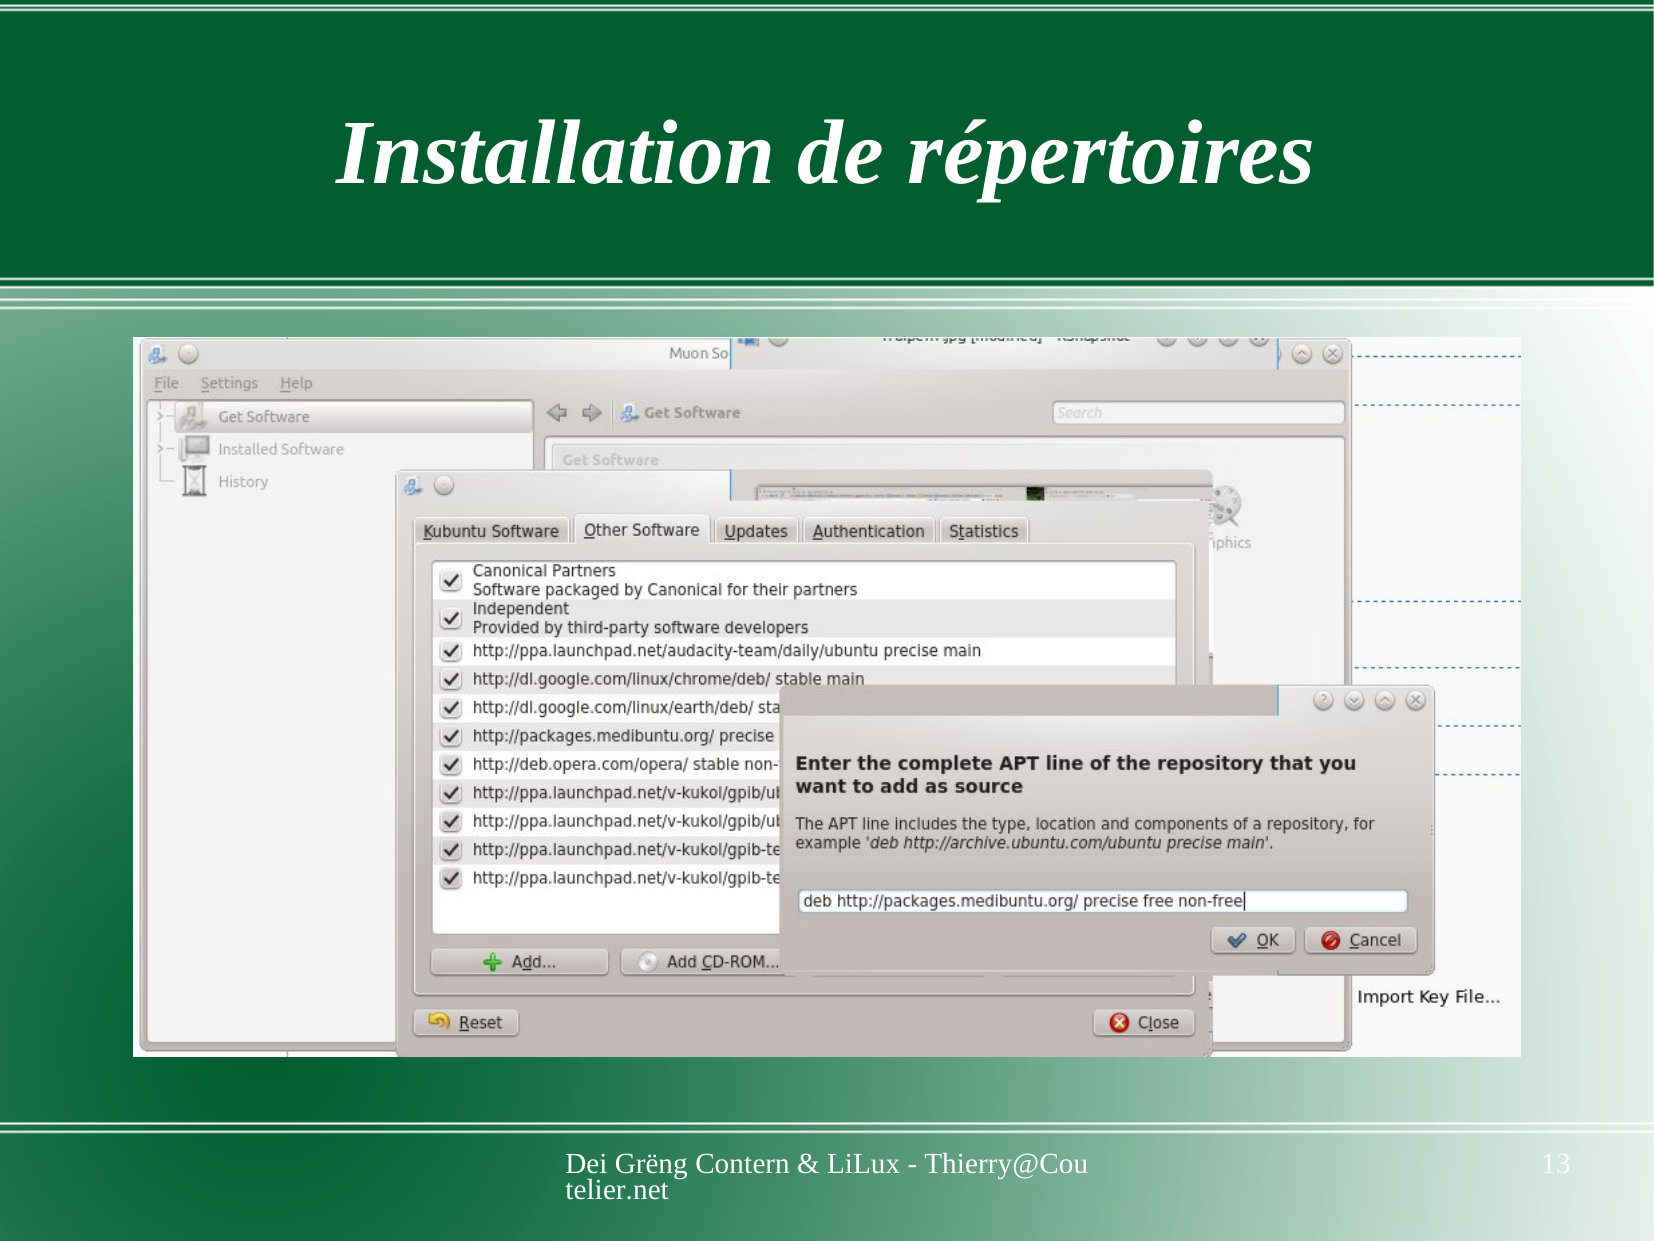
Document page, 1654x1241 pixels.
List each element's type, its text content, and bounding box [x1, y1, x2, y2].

title Installation de répertoires [82, 49, 1571, 257]
picture [0, 0, 1654, 1241]
